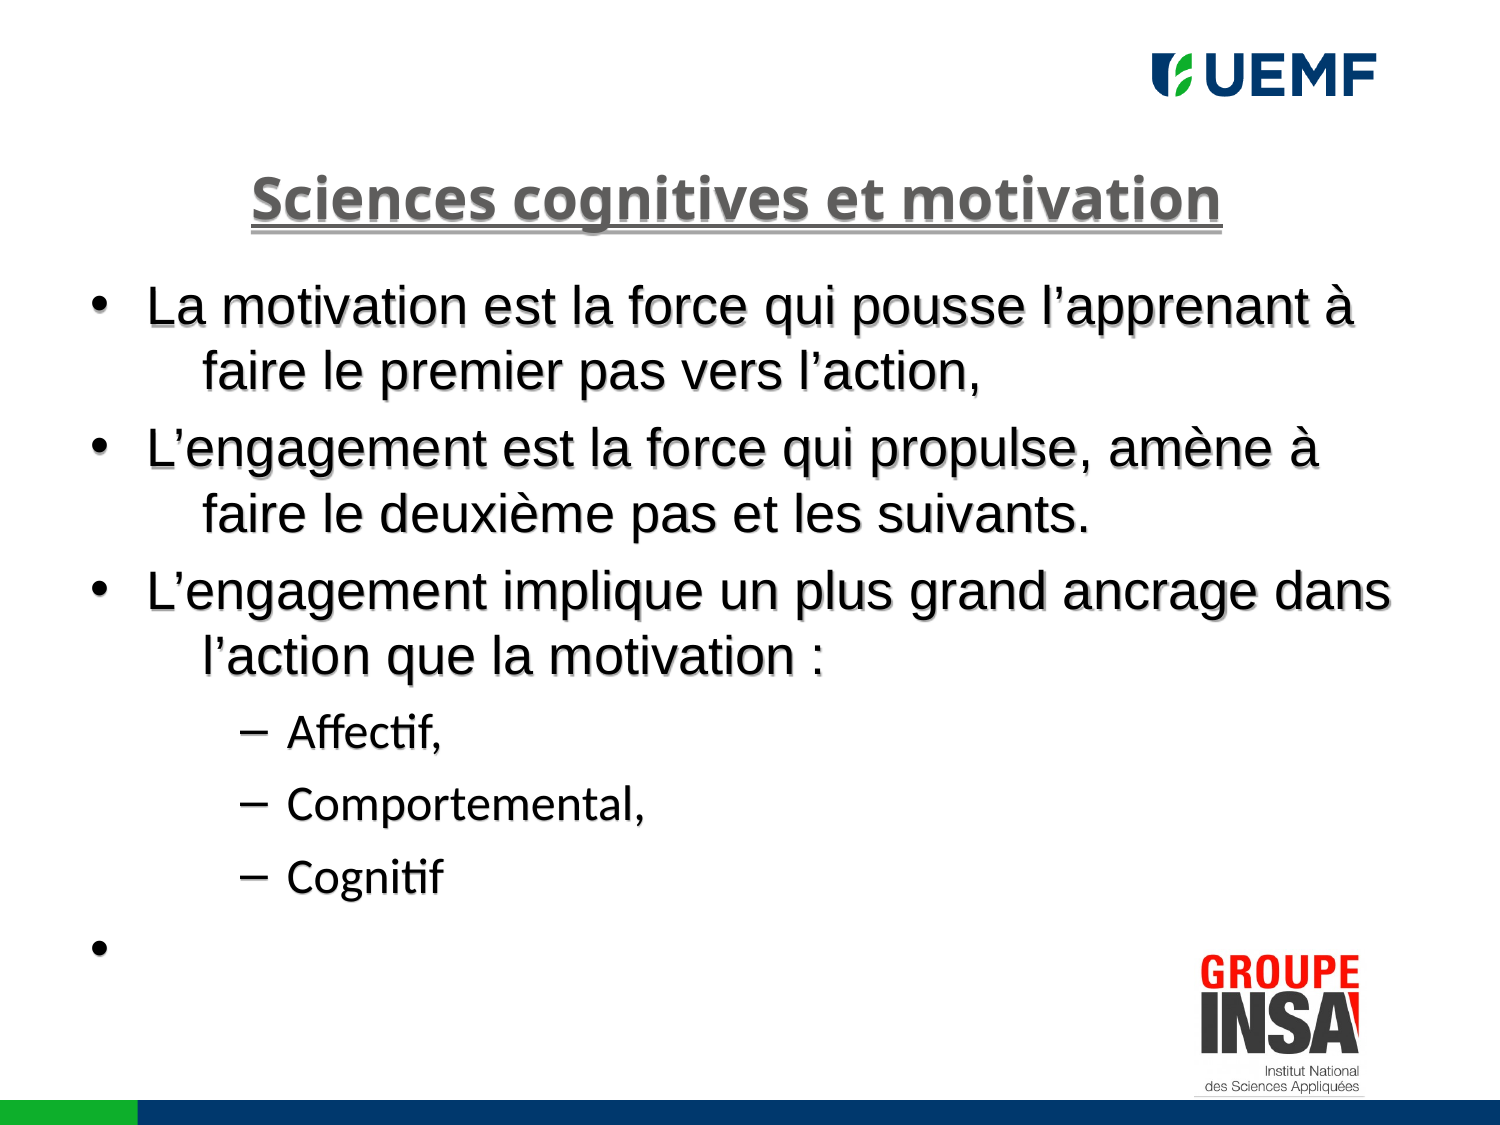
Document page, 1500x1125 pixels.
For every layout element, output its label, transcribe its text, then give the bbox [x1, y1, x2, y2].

list La motivation est la force qui pousse l’apprenant à faire le premier pas vers l’action, L’engagement est la force qui propulse, amène à faire le deuxième pas et les suivants. L’engagement implique un plus grand ancrage dans l’action que la motivation : Affectif, Comportemental, Cognitif [75, 262, 1426, 1005]
title Sciences cognitives et motivation [62, 102, 1413, 291]
